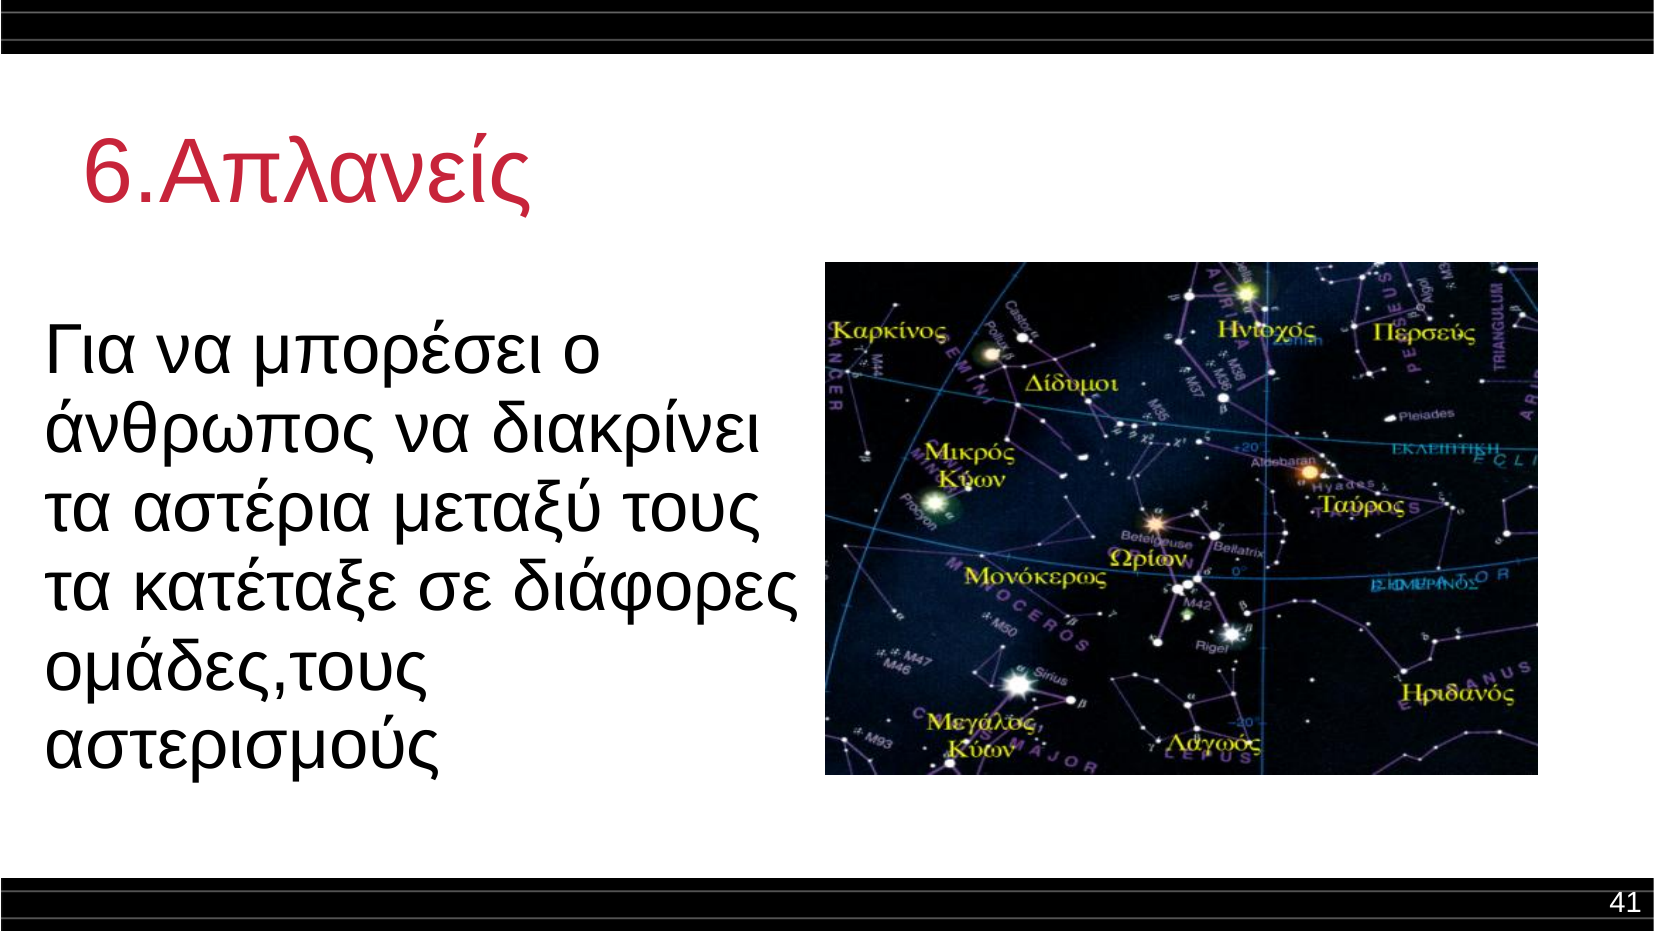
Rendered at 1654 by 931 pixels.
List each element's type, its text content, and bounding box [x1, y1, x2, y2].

picture [825, 262, 1538, 775]
picture [1, 878, 1654, 931]
picture [1, 0, 1654, 54]
title 6.Απλανείς [82, 92, 1571, 249]
list Για να μπορέσει ο άνθρωπος να διακρίνει τα αστέρια μεταξύ τους τα κατέταξε σε διάφορες ομάδες,τους αστερισμούς [37, 225, 809, 826]
